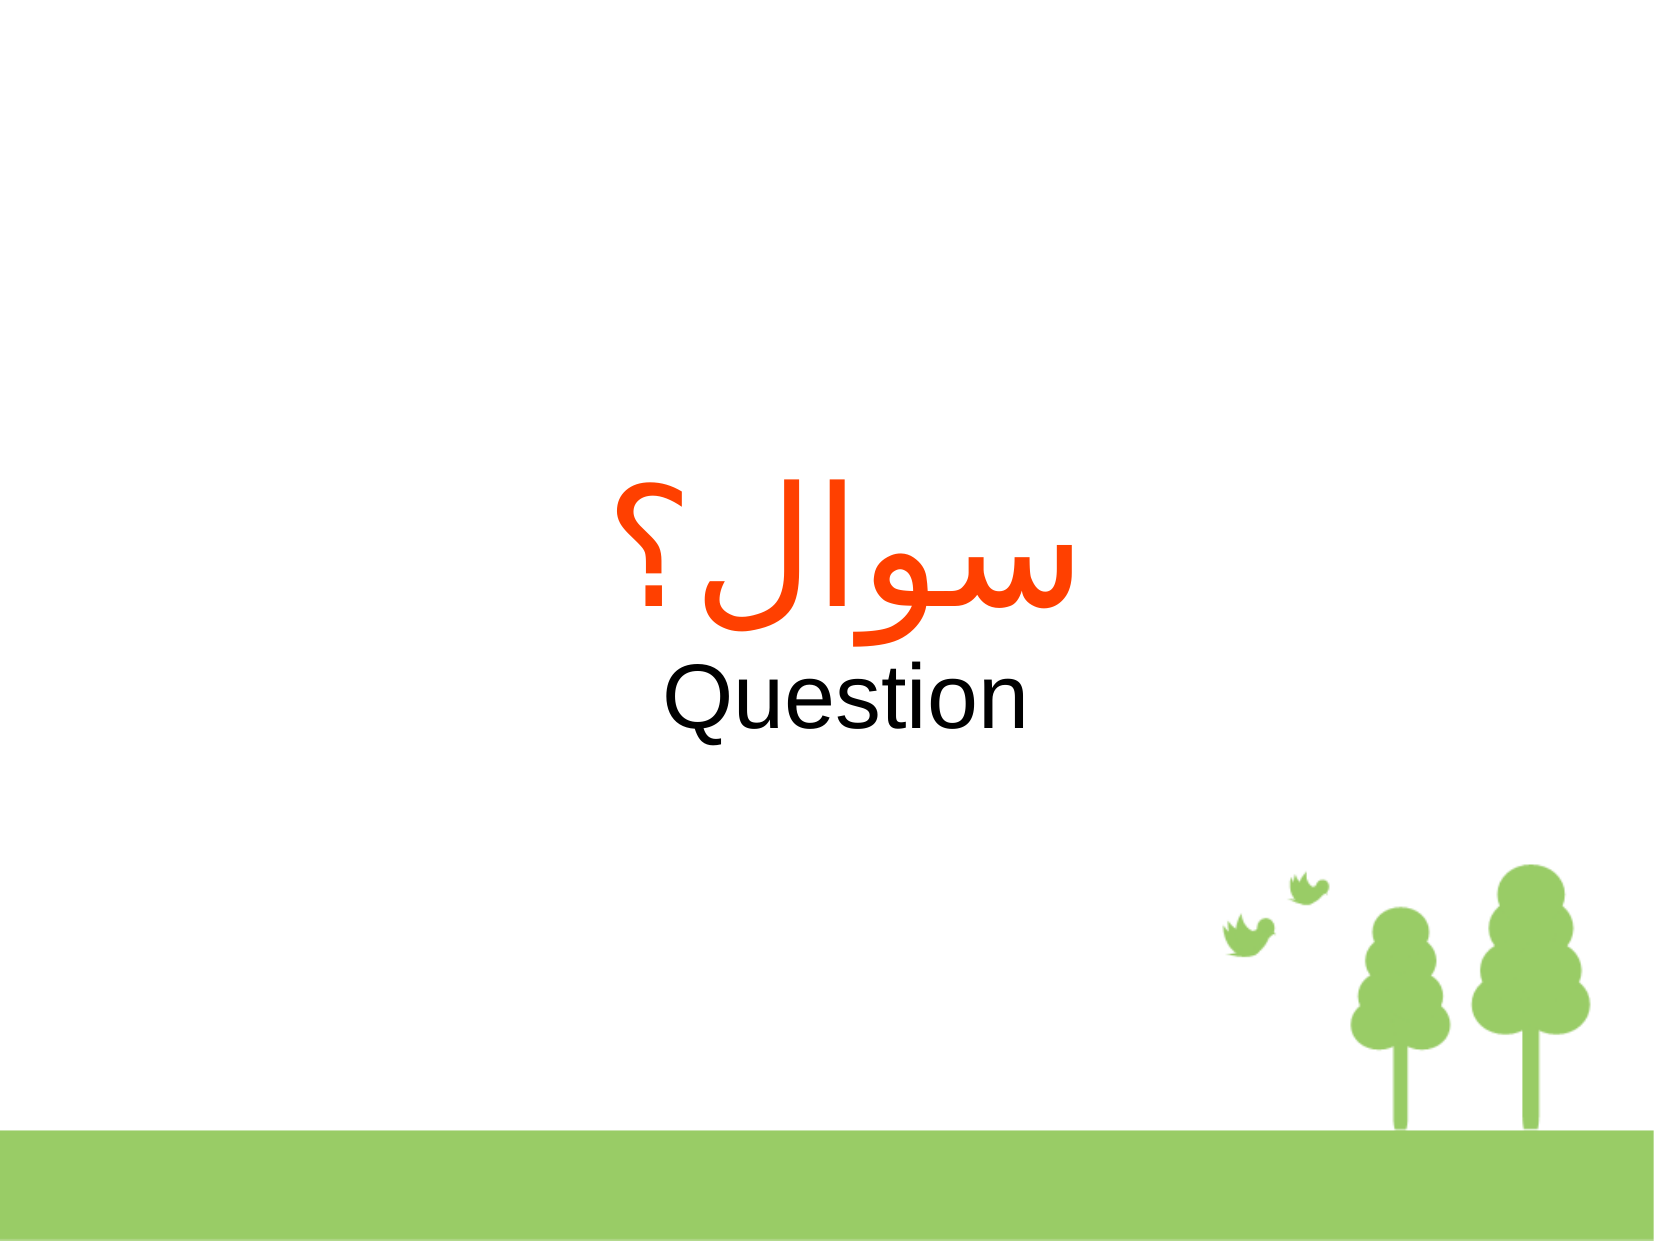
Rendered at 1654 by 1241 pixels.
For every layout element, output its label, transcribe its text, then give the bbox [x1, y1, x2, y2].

picture [0, 0, 1654, 1241]
title سوال؟ Question [101, 435, 1591, 766]
